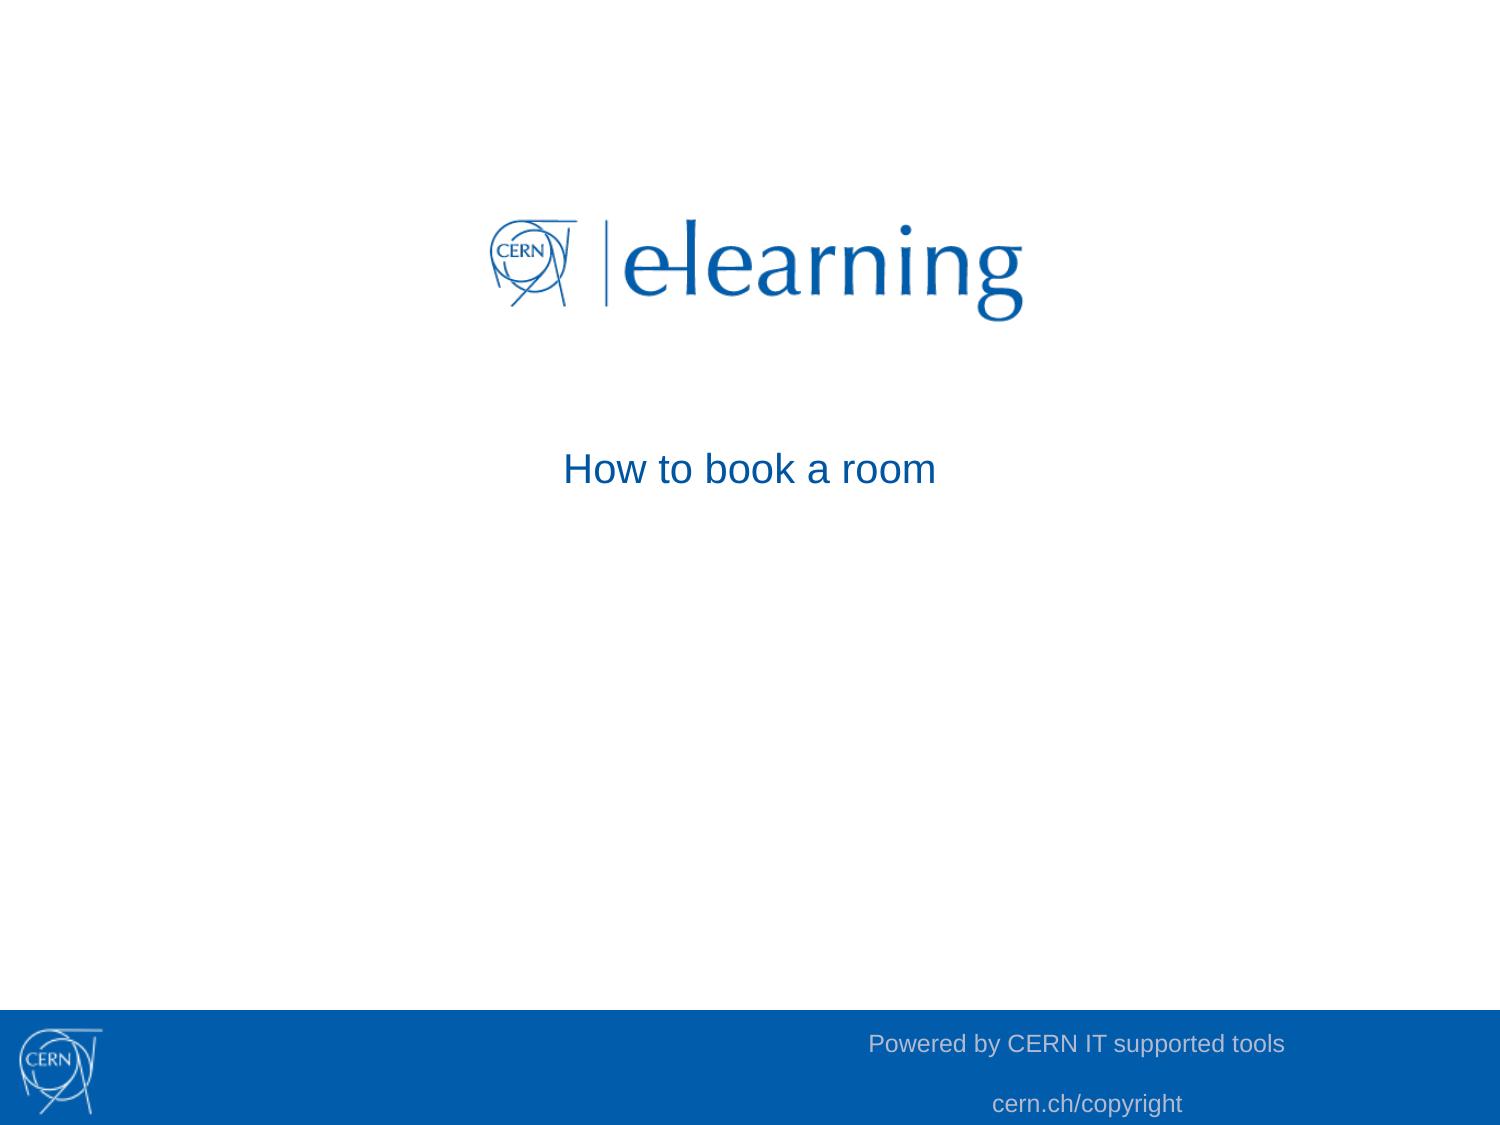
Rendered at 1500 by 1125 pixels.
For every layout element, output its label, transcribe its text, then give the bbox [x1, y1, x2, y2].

footer Powered by CERN IT supported tools cern.ch/copyright [850, 1042, 1326, 1103]
picture [467, 200, 1088, 325]
text_box How to book a room [121, 434, 1379, 500]
